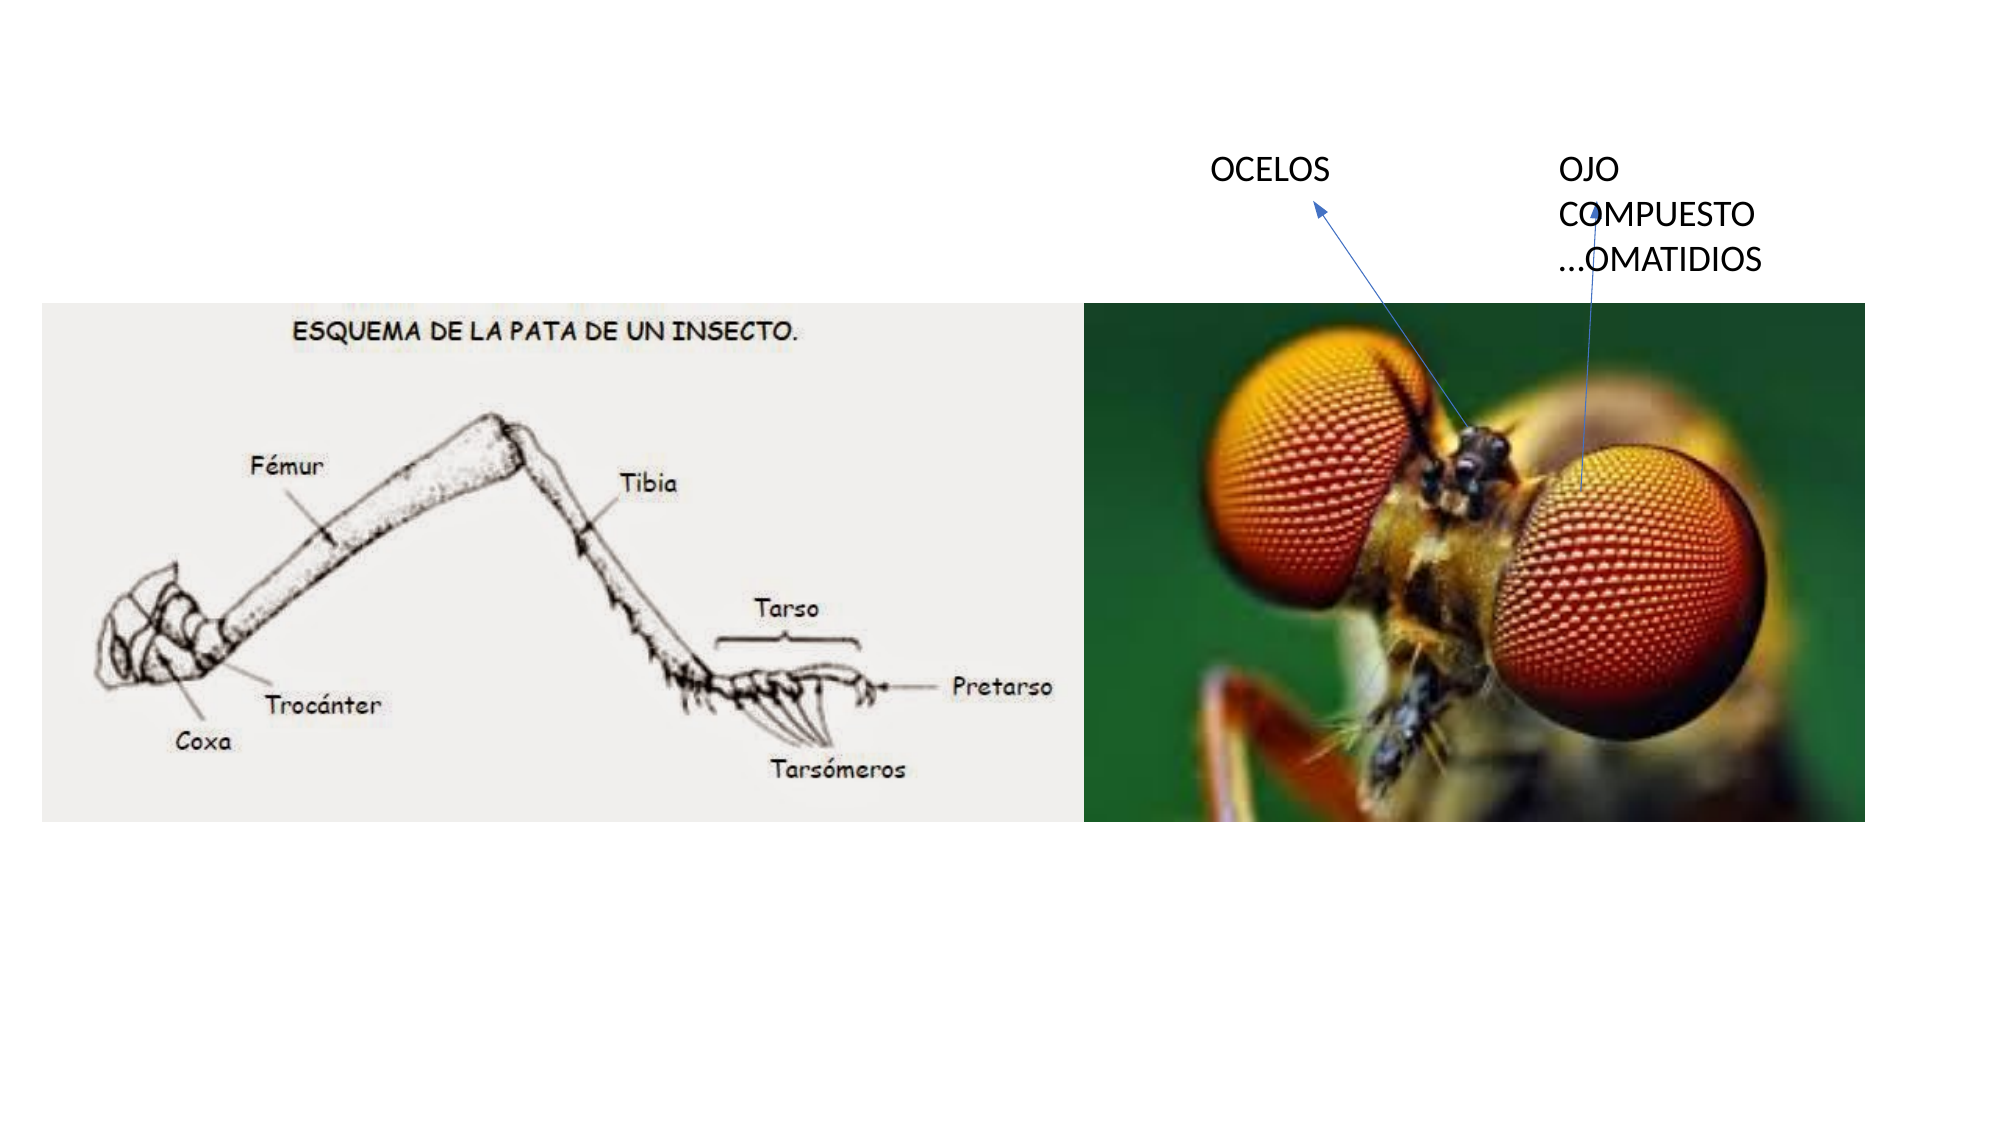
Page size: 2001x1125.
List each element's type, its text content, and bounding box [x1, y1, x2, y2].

picture [42, 303, 1865, 822]
text_box OJO COMPUESTO…OMATIDIOS [1543, 136, 1784, 288]
text_box OCELOS [1195, 136, 1394, 197]
